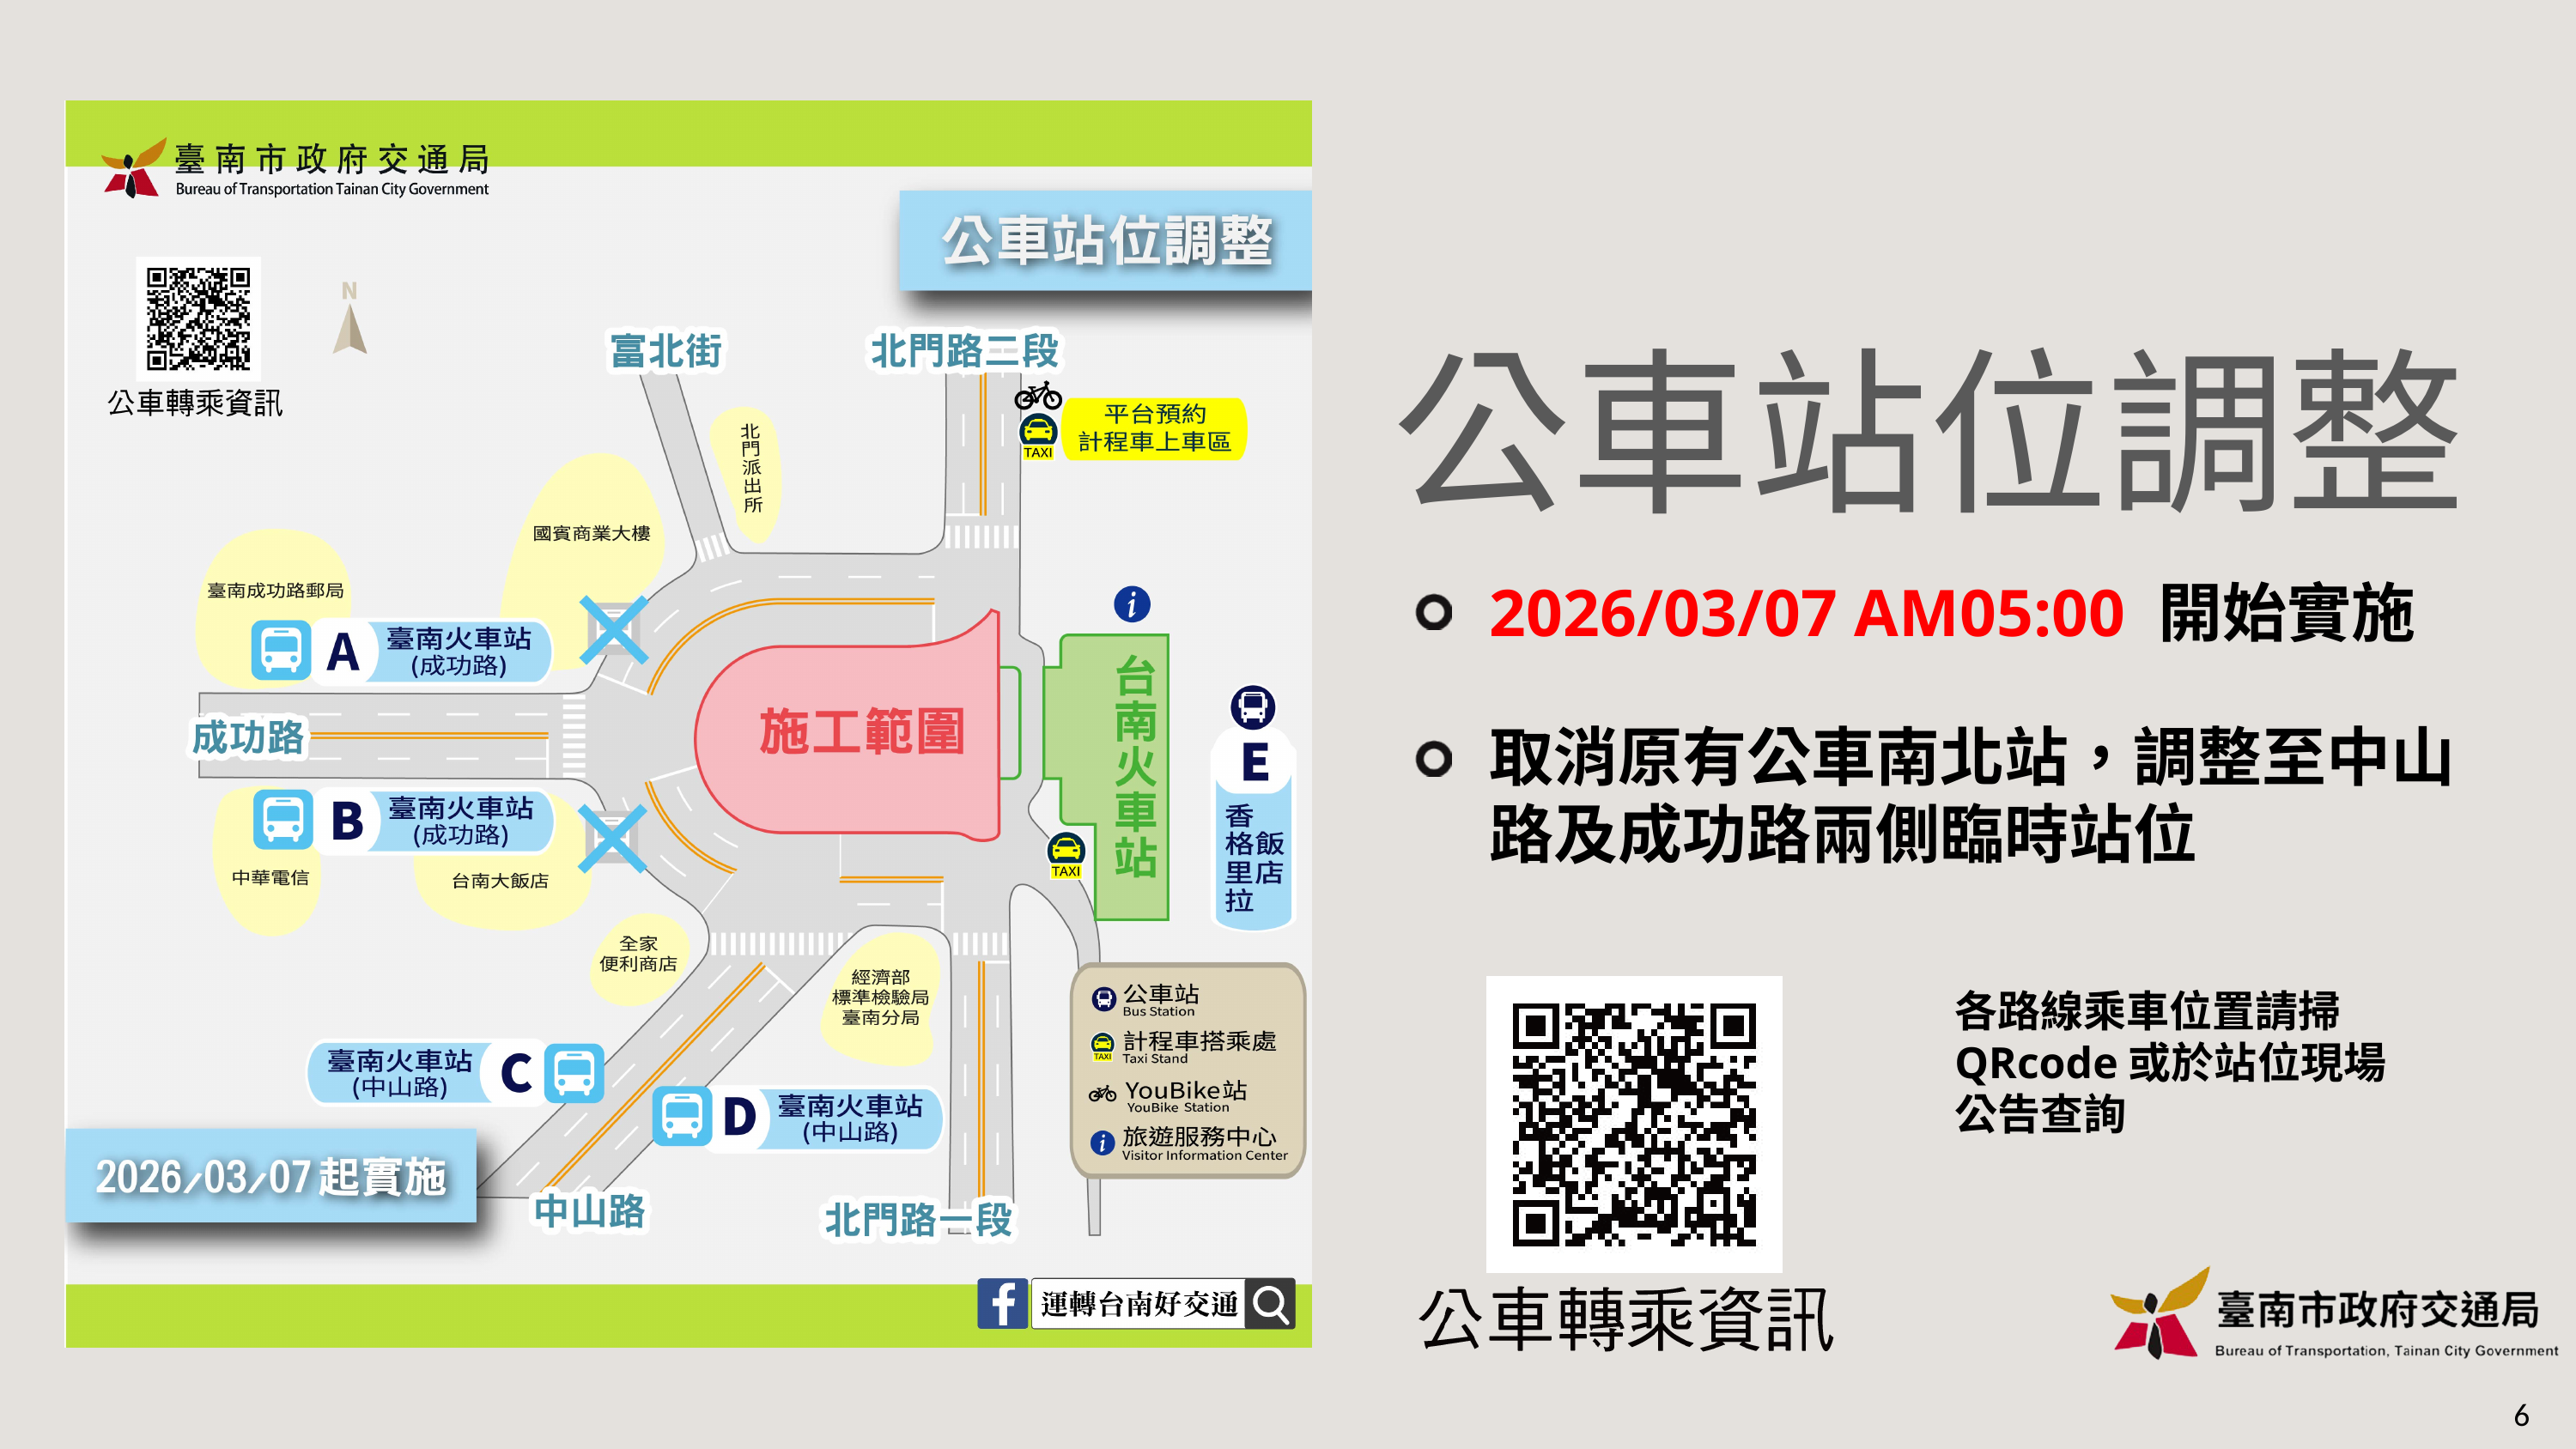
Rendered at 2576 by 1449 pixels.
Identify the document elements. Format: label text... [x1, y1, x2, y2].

picture [1415, 593, 1452, 630]
text_box 6 [2500, 1387, 2576, 1440]
text_box 各路線乘車位置請掃QRcode或於站位現場公告查詢 [1954, 984, 2409, 1139]
text_box 2026/03/07 AM05:00 開始實施 [1490, 572, 2476, 650]
picture [64, 100, 1312, 1348]
picture [1415, 740, 1452, 777]
picture [2071, 1253, 2576, 1362]
text_box 取消原有公車南北站，調整至中山路及成功路兩側臨時站位 [1490, 716, 2476, 871]
text_box 公車站位調整 [1392, 177, 2576, 535]
picture [1415, 976, 1835, 1354]
